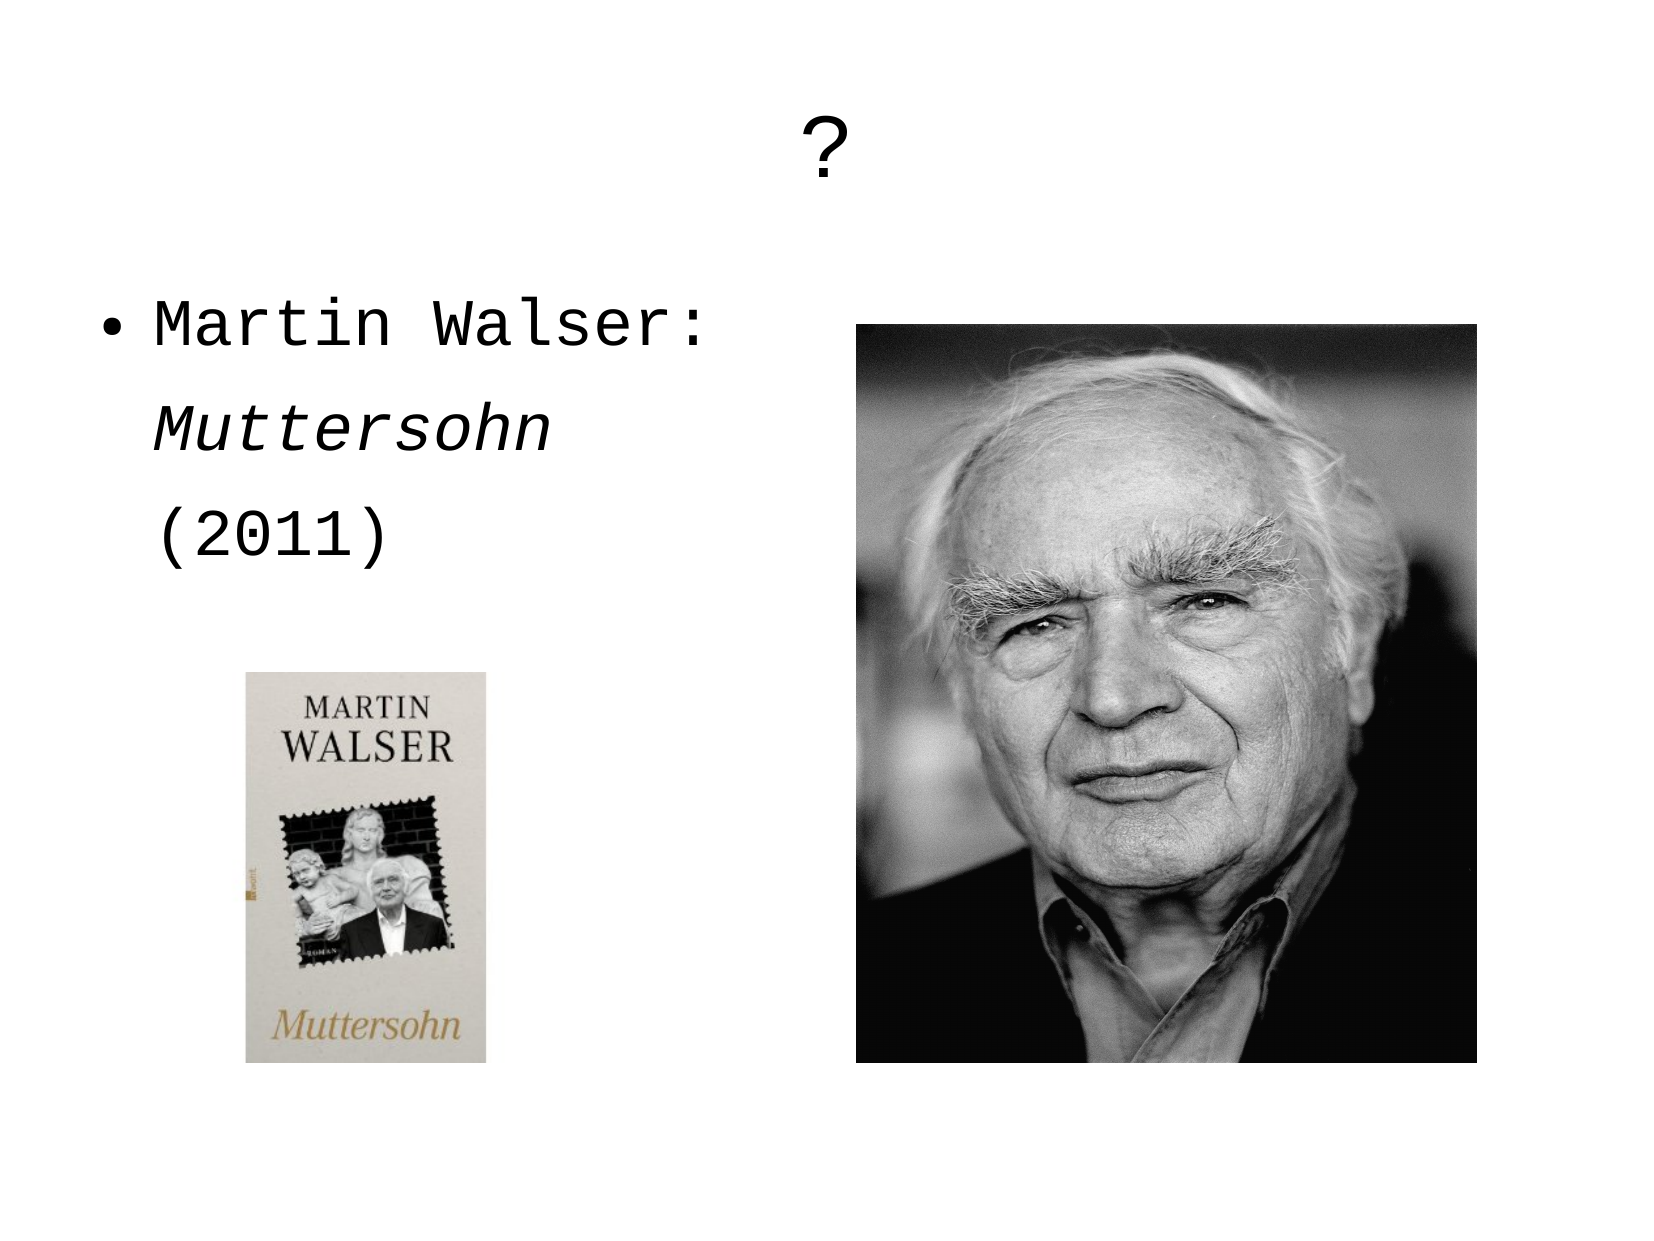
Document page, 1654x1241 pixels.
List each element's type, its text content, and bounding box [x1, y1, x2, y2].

picture [170, 672, 562, 1063]
picture [856, 324, 1477, 1063]
list Martin Walser: Muttersohn (2011) [82, 290, 809, 1109]
title ? [82, 49, 1571, 257]
